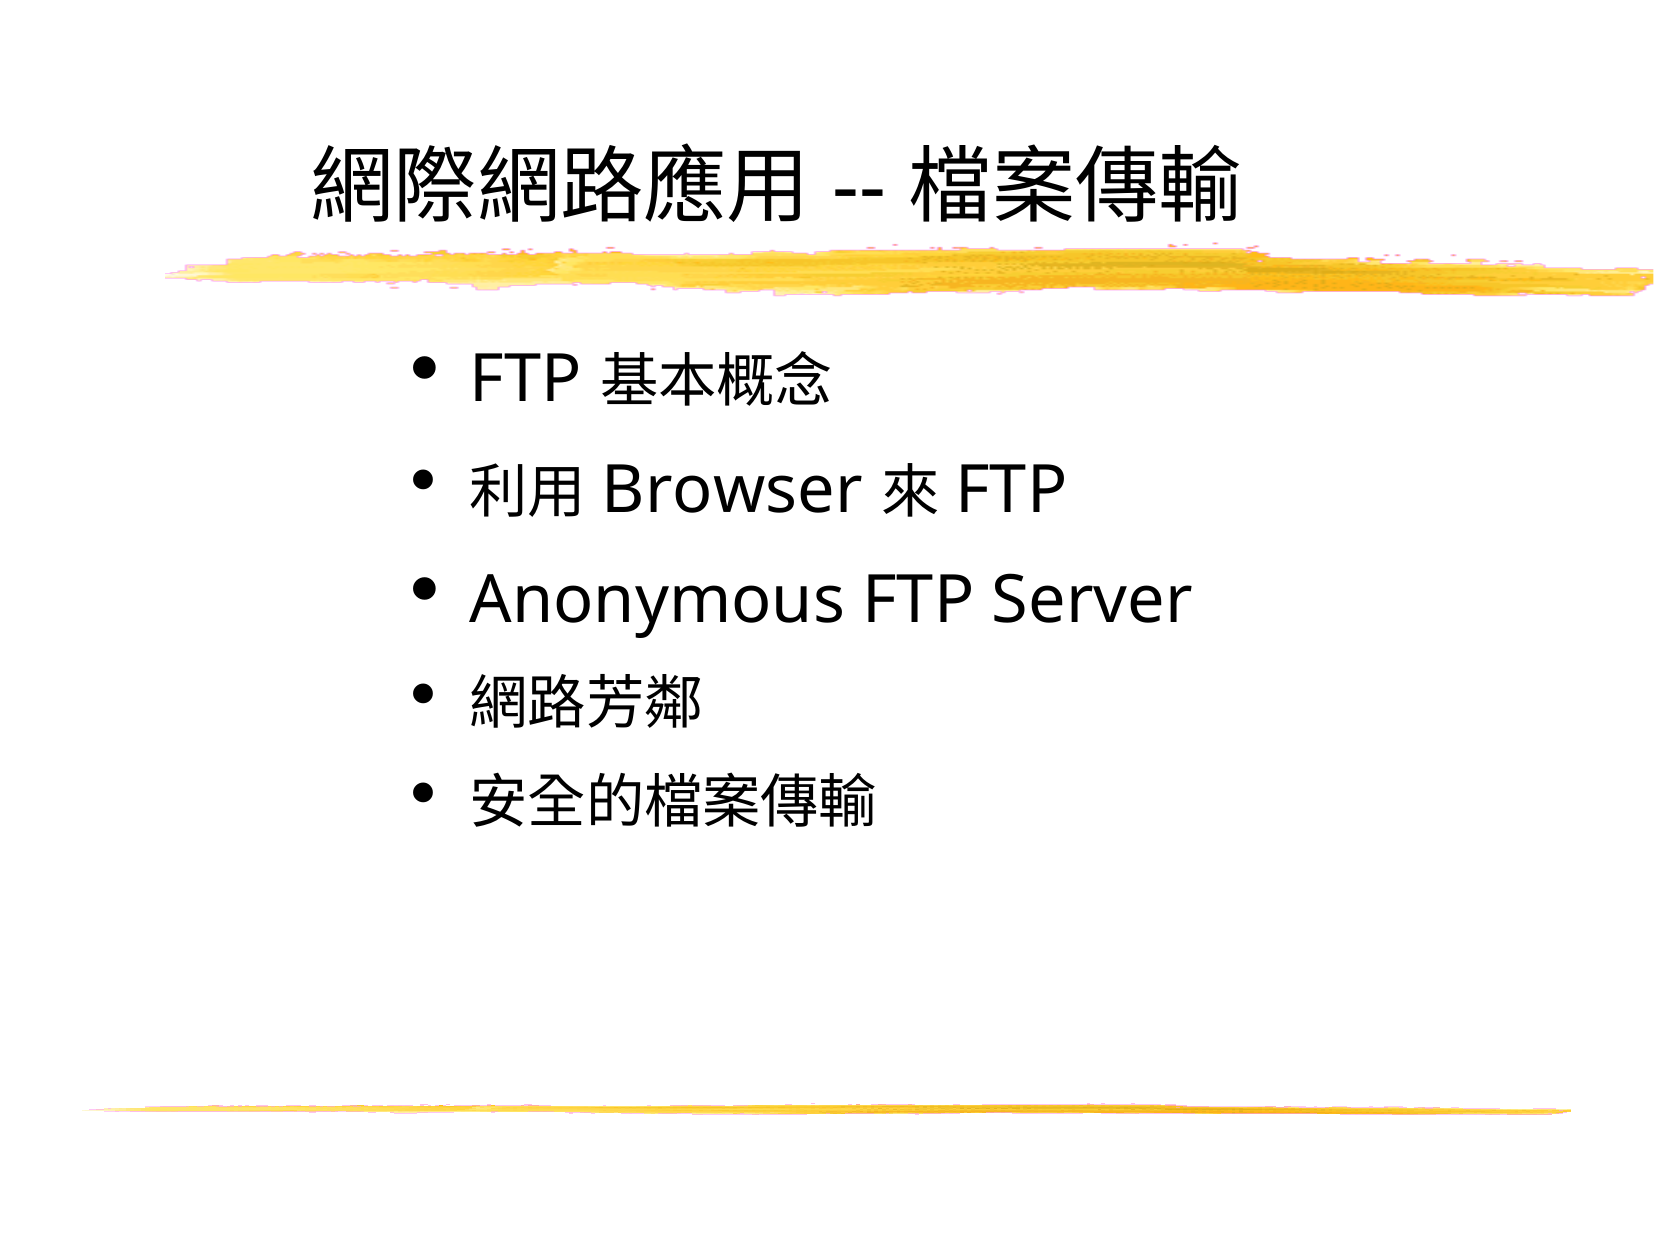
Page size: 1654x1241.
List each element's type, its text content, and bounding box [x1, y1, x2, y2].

list FTP基本概念 利用Browser來FTP Anonymous FTP Server 網路芳鄰 安全的檔案傳輸 [398, 316, 1388, 1077]
picture [82, 1102, 1571, 1117]
title 網際網路應用--檔案傳輸 [73, 41, 1479, 249]
picture [165, 237, 1654, 308]
